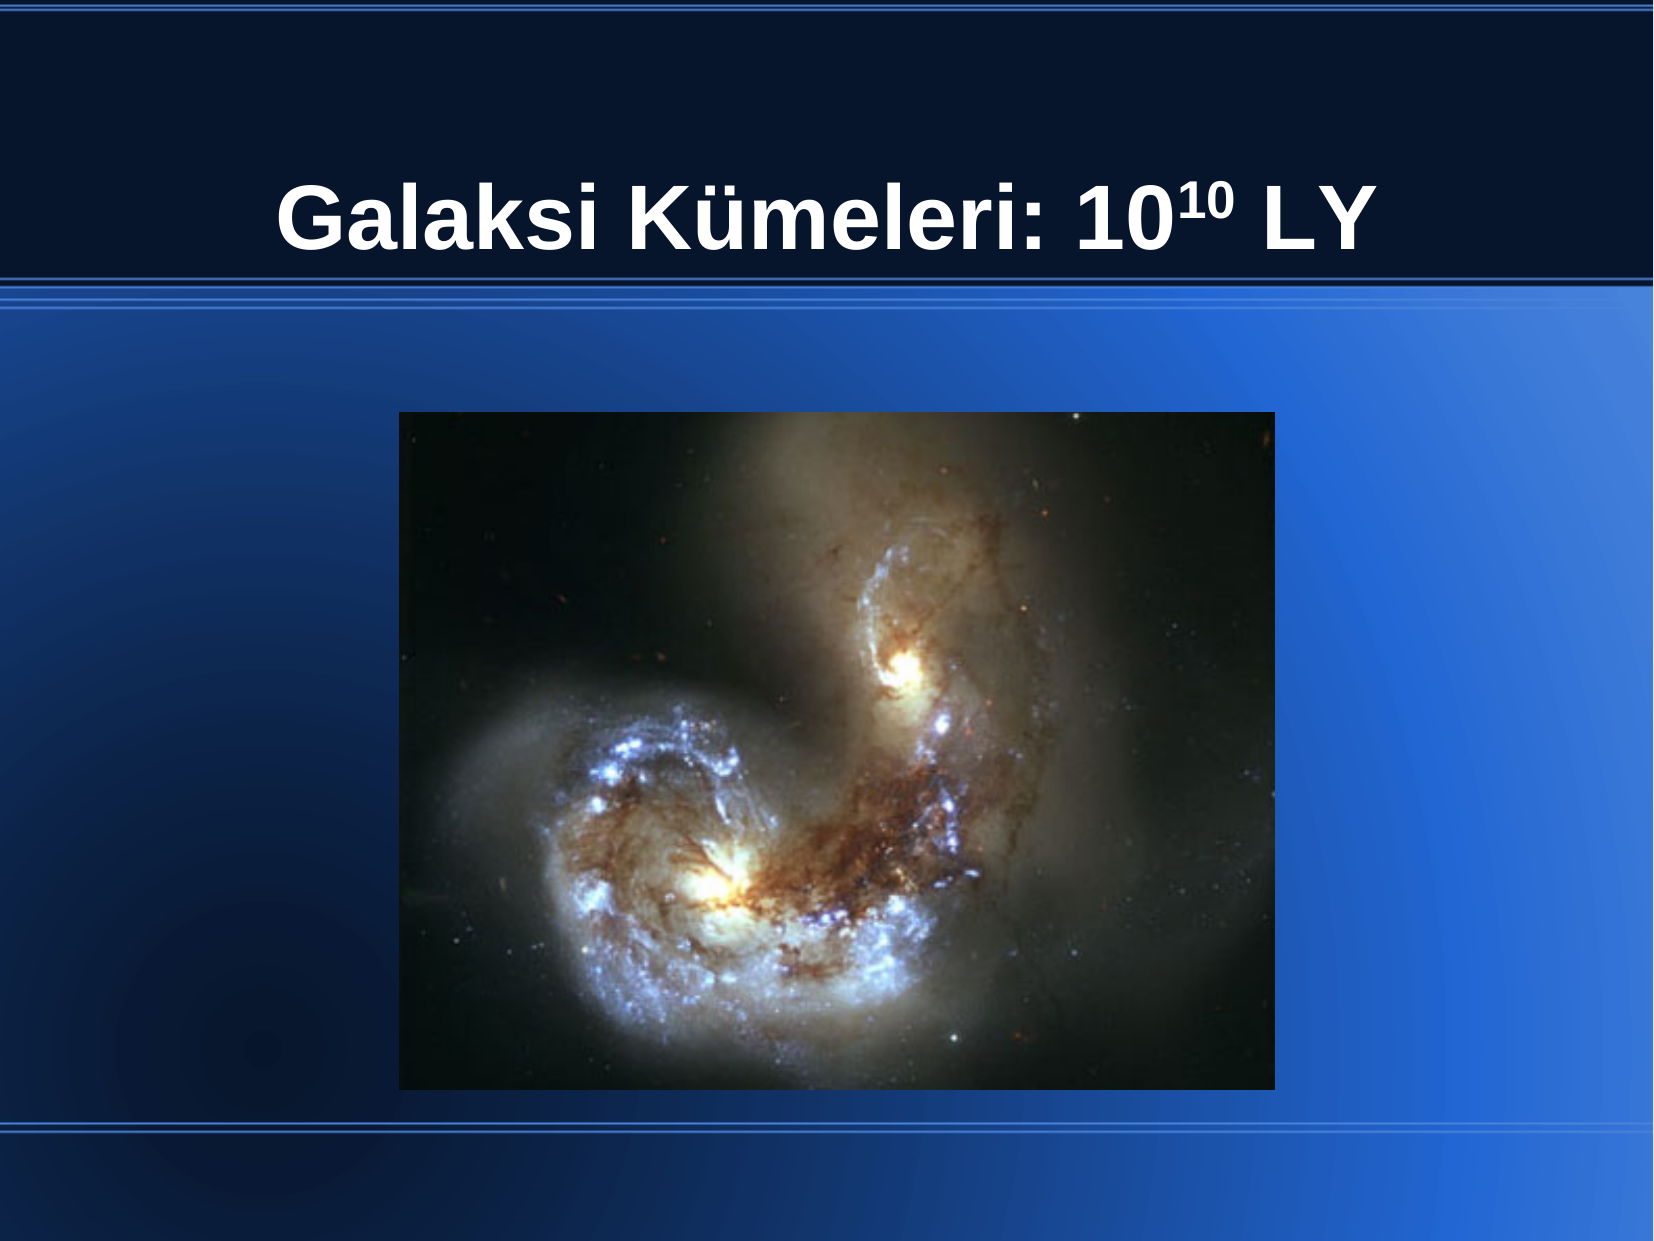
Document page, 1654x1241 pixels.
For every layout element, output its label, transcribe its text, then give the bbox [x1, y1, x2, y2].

title Galaksi Kümeleri: 1010 LY [121, 114, 1534, 322]
picture [0, 0, 1654, 1241]
